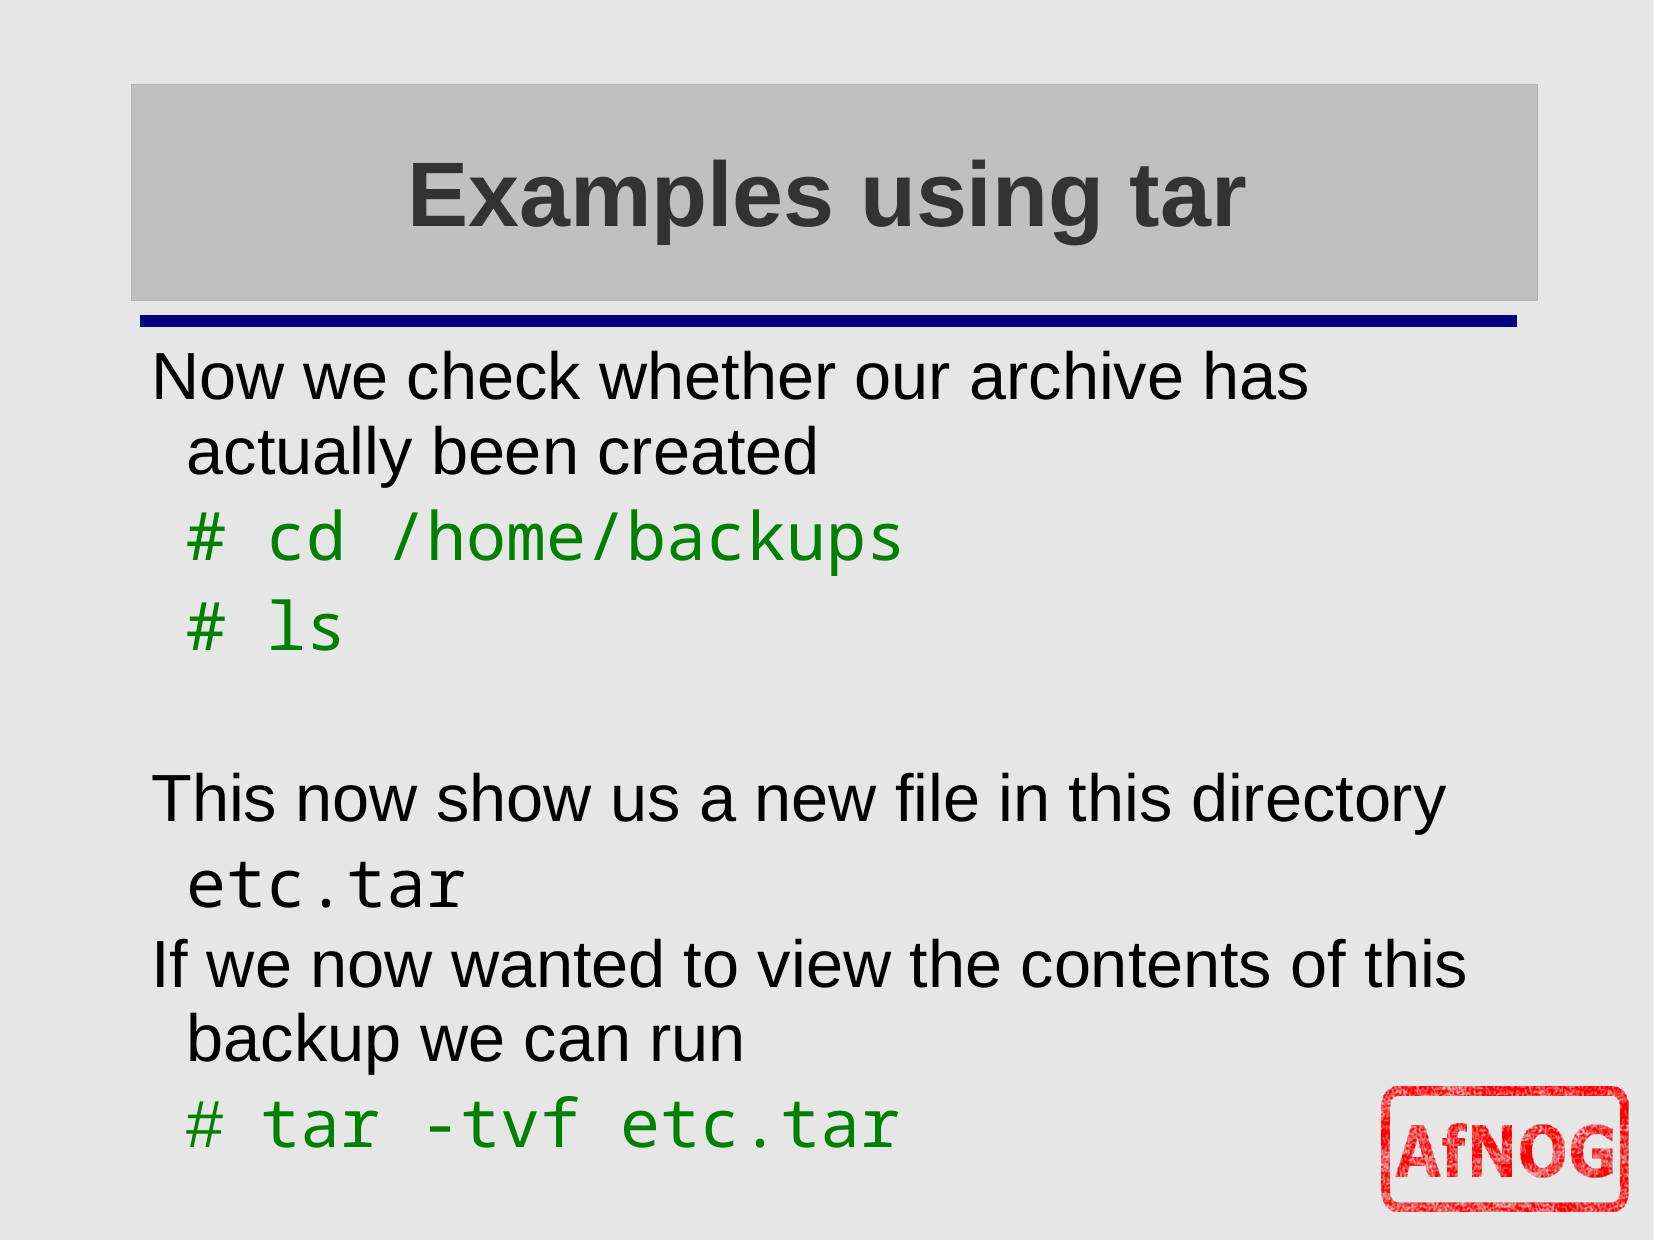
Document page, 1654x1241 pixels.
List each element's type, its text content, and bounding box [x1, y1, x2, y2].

picture [1381, 1085, 1629, 1212]
title Examples using tar [121, 91, 1534, 299]
list Now we check whether our archive has actually been created # cd /home/backups # ls This now show us a new file in this directory etc.tar If we now wanted to view the contents of this backup we can run # tar -tvf etc.tar [115, 339, 1529, 1121]
